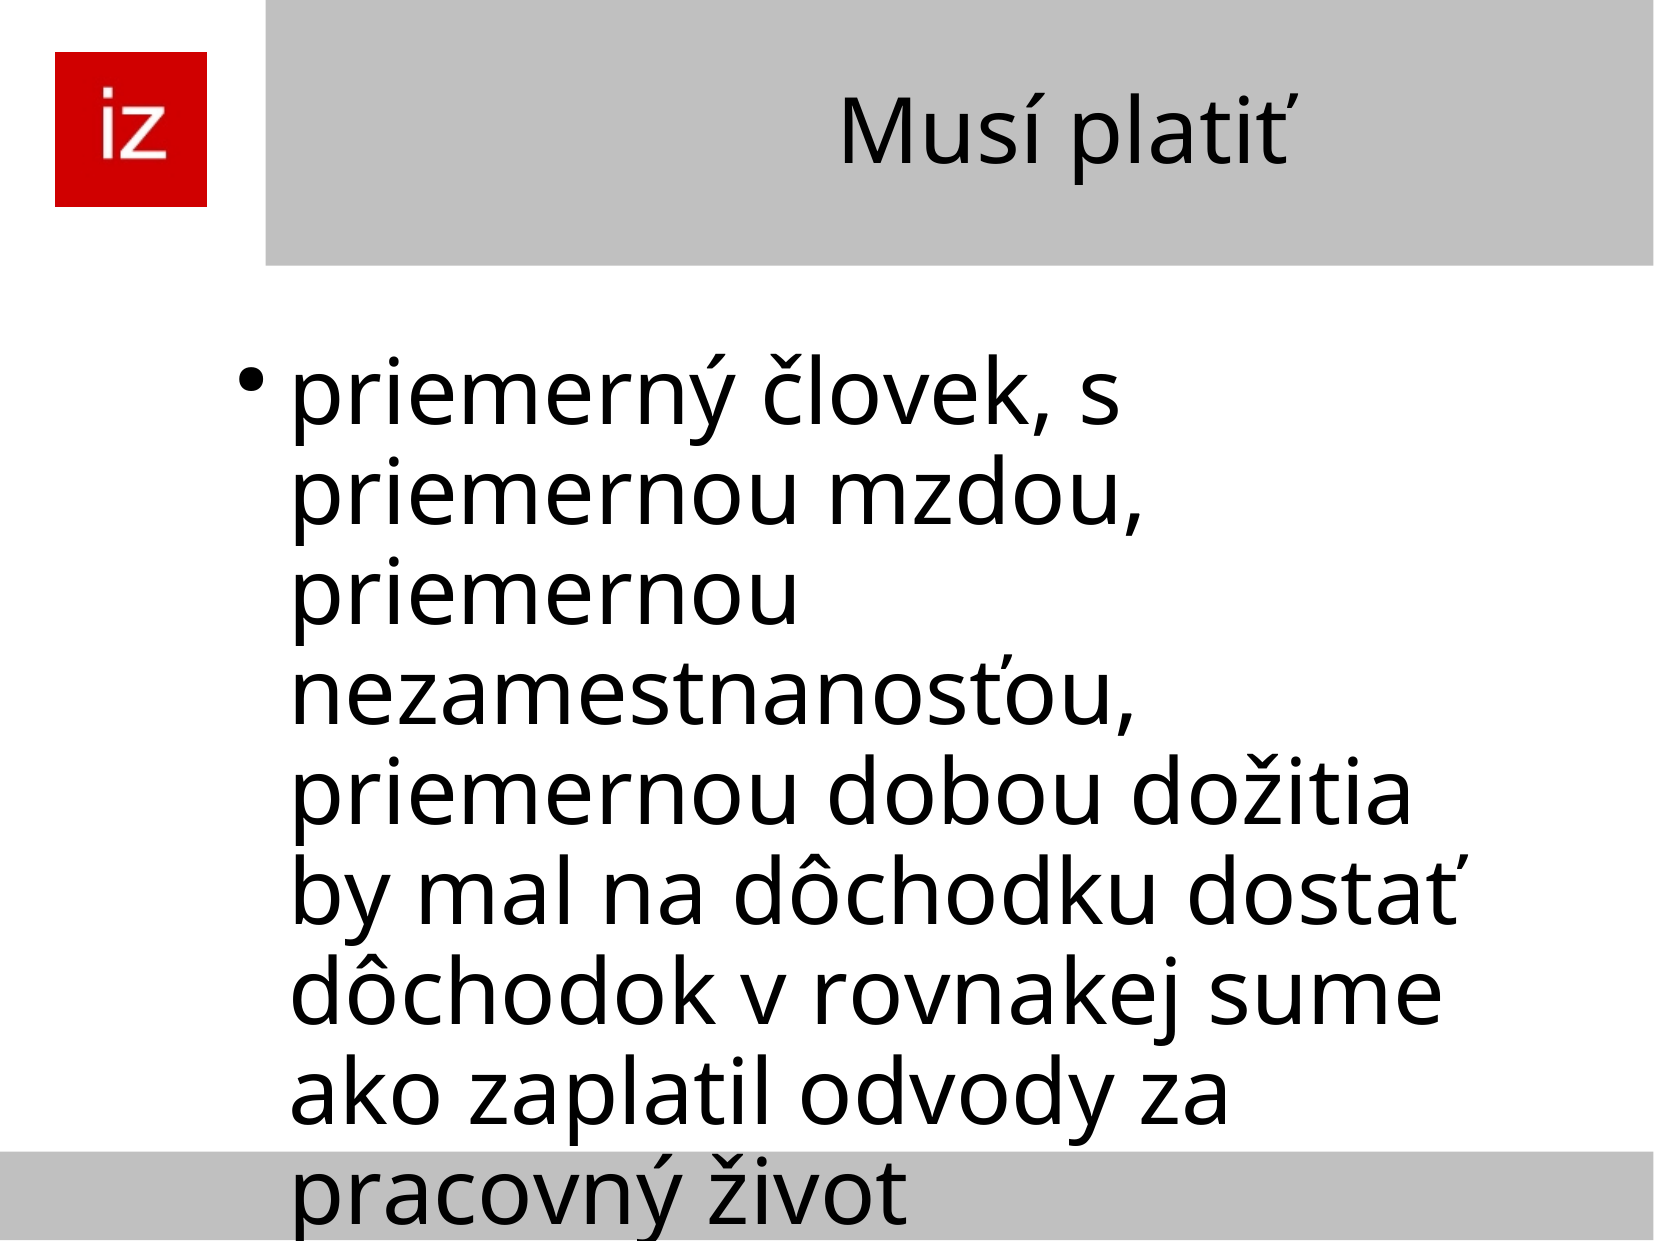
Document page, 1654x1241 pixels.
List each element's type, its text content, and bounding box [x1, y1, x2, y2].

list priemerný človek, s priemernou mzdou, priemernou nezamestnanosťou, priemernou dobou dožitia by mal na dôchodku dostať dôchodok v rovnakej sume ako zaplatil odvody za pracovný život [121, 344, 1533, 1126]
picture [55, 52, 207, 207]
title Musí platiť [561, 29, 1565, 237]
